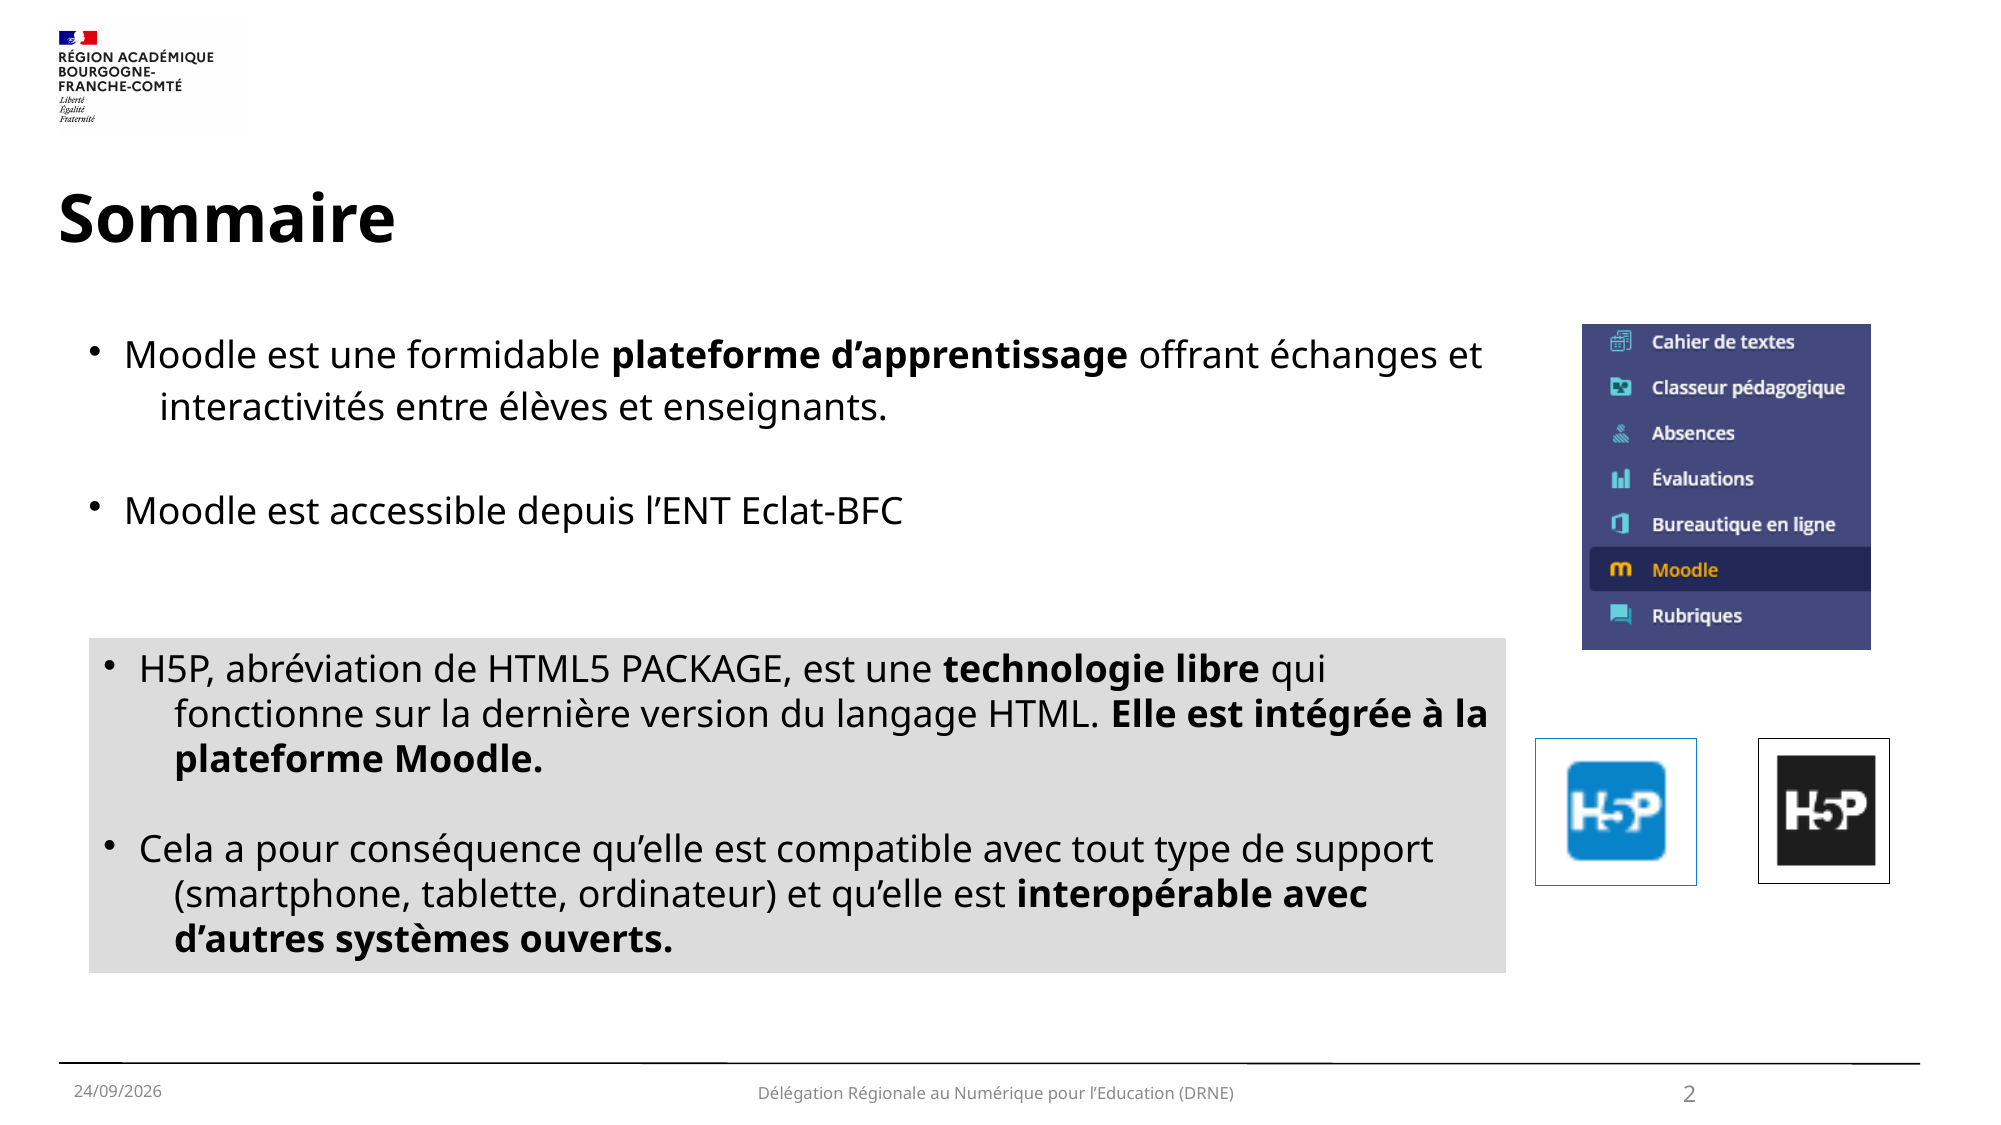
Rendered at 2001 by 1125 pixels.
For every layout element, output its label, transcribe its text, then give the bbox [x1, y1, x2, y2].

text_box Moodle est une formidable plateforme d’apprentissage offrant échanges et interactivités entre élèves et enseignants. Moodle est accessible depuis l’ENT Eclat-BFC [89, 325, 1535, 532]
title Sommaire [59, 147, 1919, 295]
text_box Délégation Régionale au Numérique pour l’Education (DRNE) [546, 1063, 1432, 1122]
picture [1758, 738, 1890, 884]
picture [1535, 738, 1697, 886]
text_box H5P, abréviation de HTML5 PACKAGE, est une technologie libre qui fonctionne sur la dernière version du langage HTML. Elle est intégrée à la plateforme Moodle. Cela a pour conséquence qu’elle est compatible avec tout type de support (smartphone, tablette, ordinateur) et qu’elle est interopérable avec d’autres systèmes ouverts. [89, 638, 1506, 973]
picture [1582, 324, 1871, 650]
text_box 2 [1683, 1066, 1919, 1125]
text_box 29/10/2024 [59, 1062, 295, 1122]
